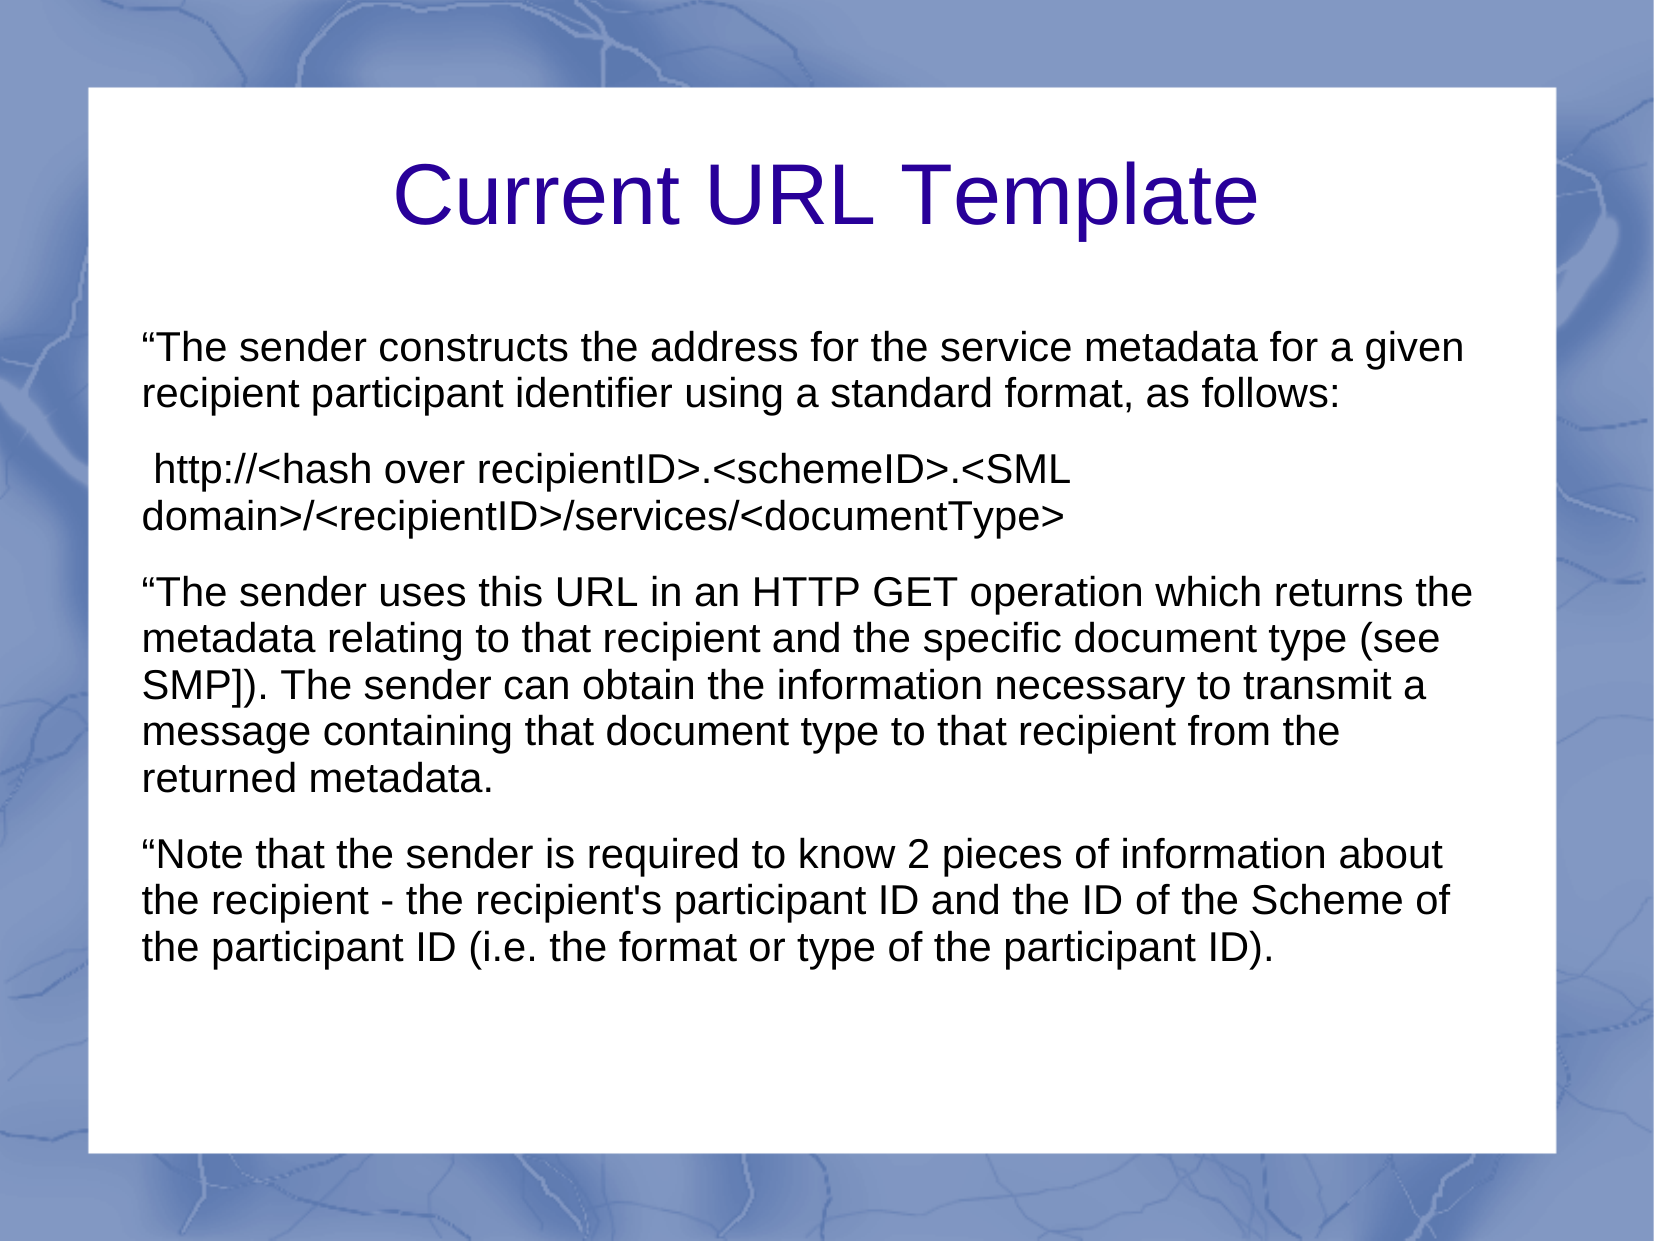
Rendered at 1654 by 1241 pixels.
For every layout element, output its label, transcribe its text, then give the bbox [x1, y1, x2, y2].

picture [0, 0, 1654, 1241]
list “The sender constructs the address for the service metadata for a given recipient participant identifier using a standard format, as follows: http://<hash over recipientID>.<schemeID>.<SML domain>/<recipientID>/services/<documentType> “The sender uses this URL in an HTTP GET operation which returns the metadata relating to that recipient and the specific document type (see SMP]). The sender can obtain the information necessary to transmit a message containing that document type to that recipient from the returned metadata. “Note that the sender is required to know 2 pieces of information about the recipient - the recipient's participant ID and the ID of the Scheme of the participant ID (i.e. the format or type of the participant ID). [141, 247, 1501, 1051]
title Current URL Template [118, 90, 1536, 298]
